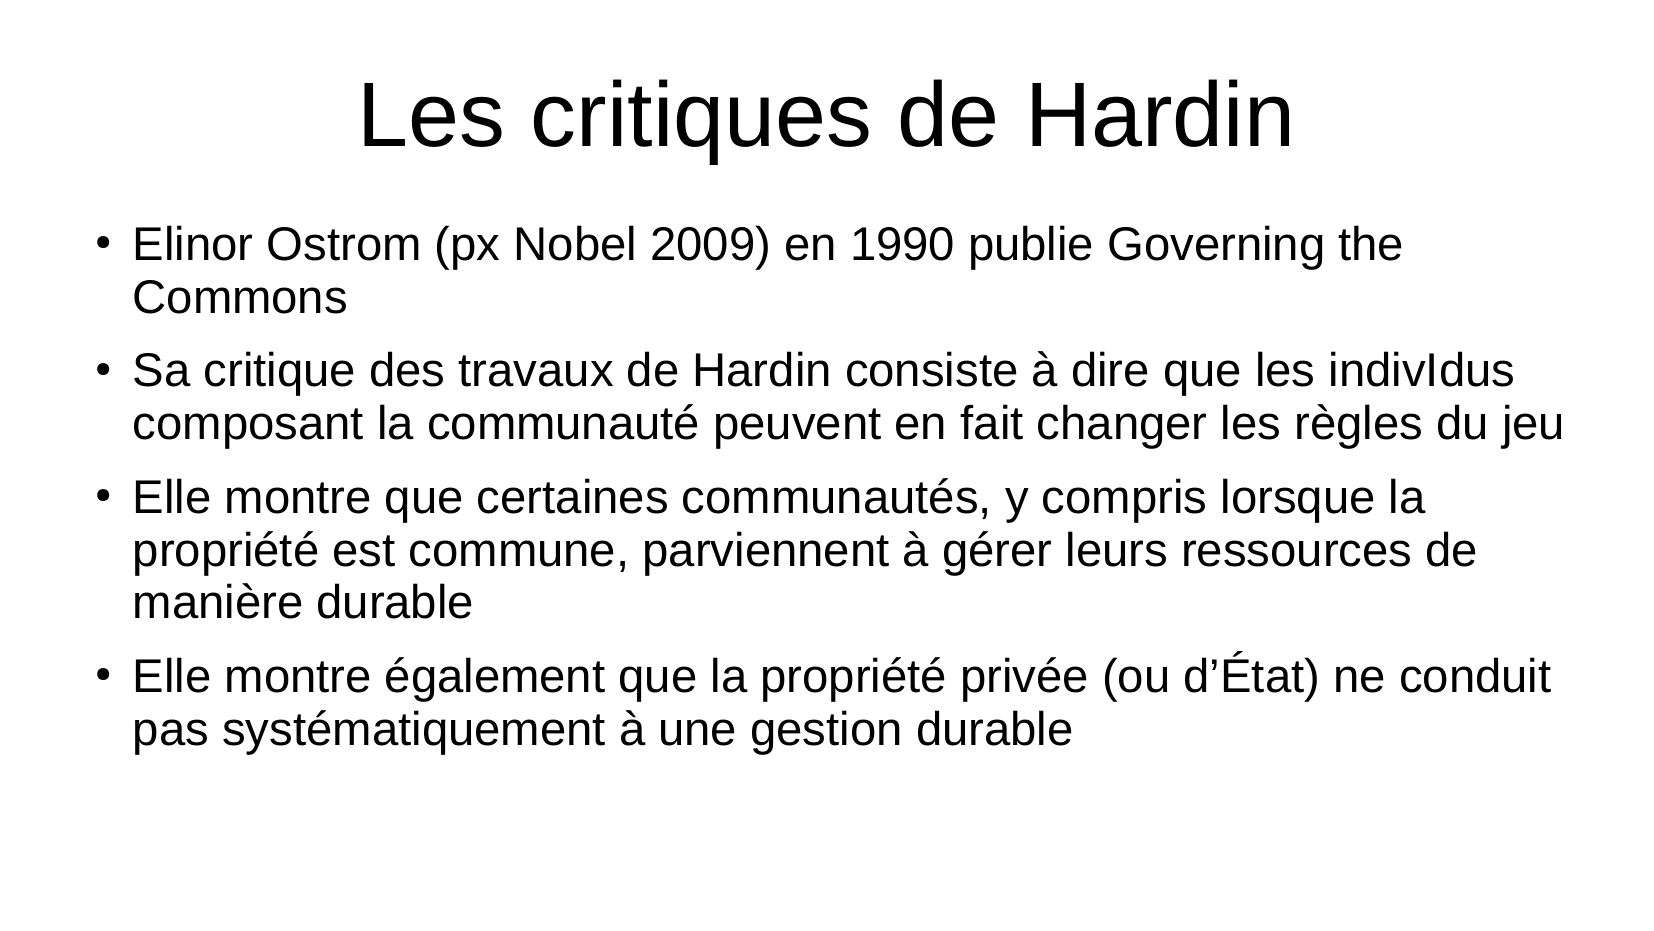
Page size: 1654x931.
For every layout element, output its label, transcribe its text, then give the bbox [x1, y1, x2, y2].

title Les critiques de Hardin [82, 37, 1571, 193]
list Elinor Ostrom (px Nobel 2009) en 1990 publie Governing the Commons Sa critique des travaux de Hardin consiste à dire que les indivIdus composant la communauté peuvent en fait changer les règles du jeu Elle montre que certaines communautés, y compris lorsque la propriété est commune, parviennent à gérer leurs ressources de manière durable Elle montre également que la propriété privée (ou d’État) ne conduit pas systématiquement à une gestion durable [82, 217, 1571, 758]
